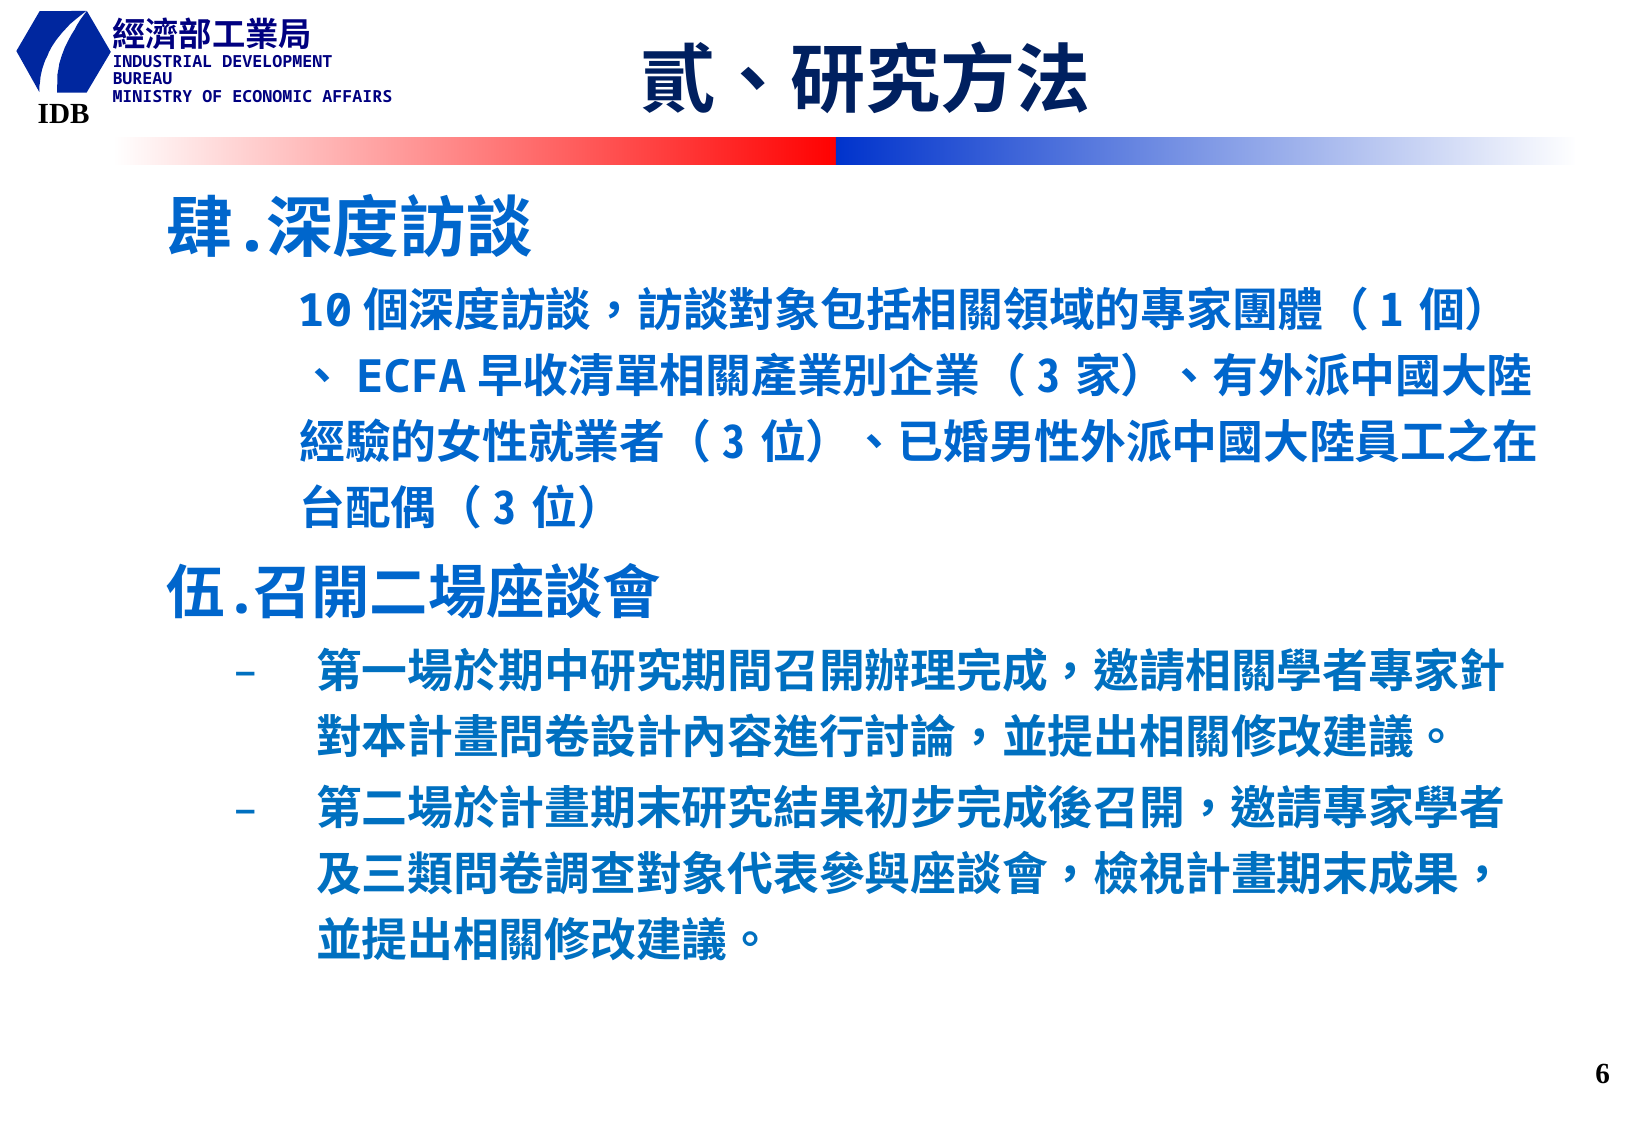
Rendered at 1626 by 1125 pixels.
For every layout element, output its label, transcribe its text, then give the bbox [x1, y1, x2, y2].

list 深度訪談 10個深度訪談，訪談對象包括相關領域的專家團體（1個）、ECFA早收清單相關產業別企業（3家）、有外派中國大陸經驗的女性就業者（3位）、已婚男性外派中國大陸員工之在台配偶（3位） 召開二場座談會 第一場於期中研究期間召開辦理完成，邀請相關學者專家針對本計畫問卷設計內容進行討論，並提出相關修改建議。 第二場於計畫期末研究結果初步完成後召開，邀請專家學者及三類問卷調查對象代表參與座談會，檢視計畫期末成果，並提出相關修改建議。 [151, 160, 1557, 1035]
title 貳、研究方法 [186, 31, 1546, 122]
text_box <編號> [1245, 1046, 1626, 1125]
